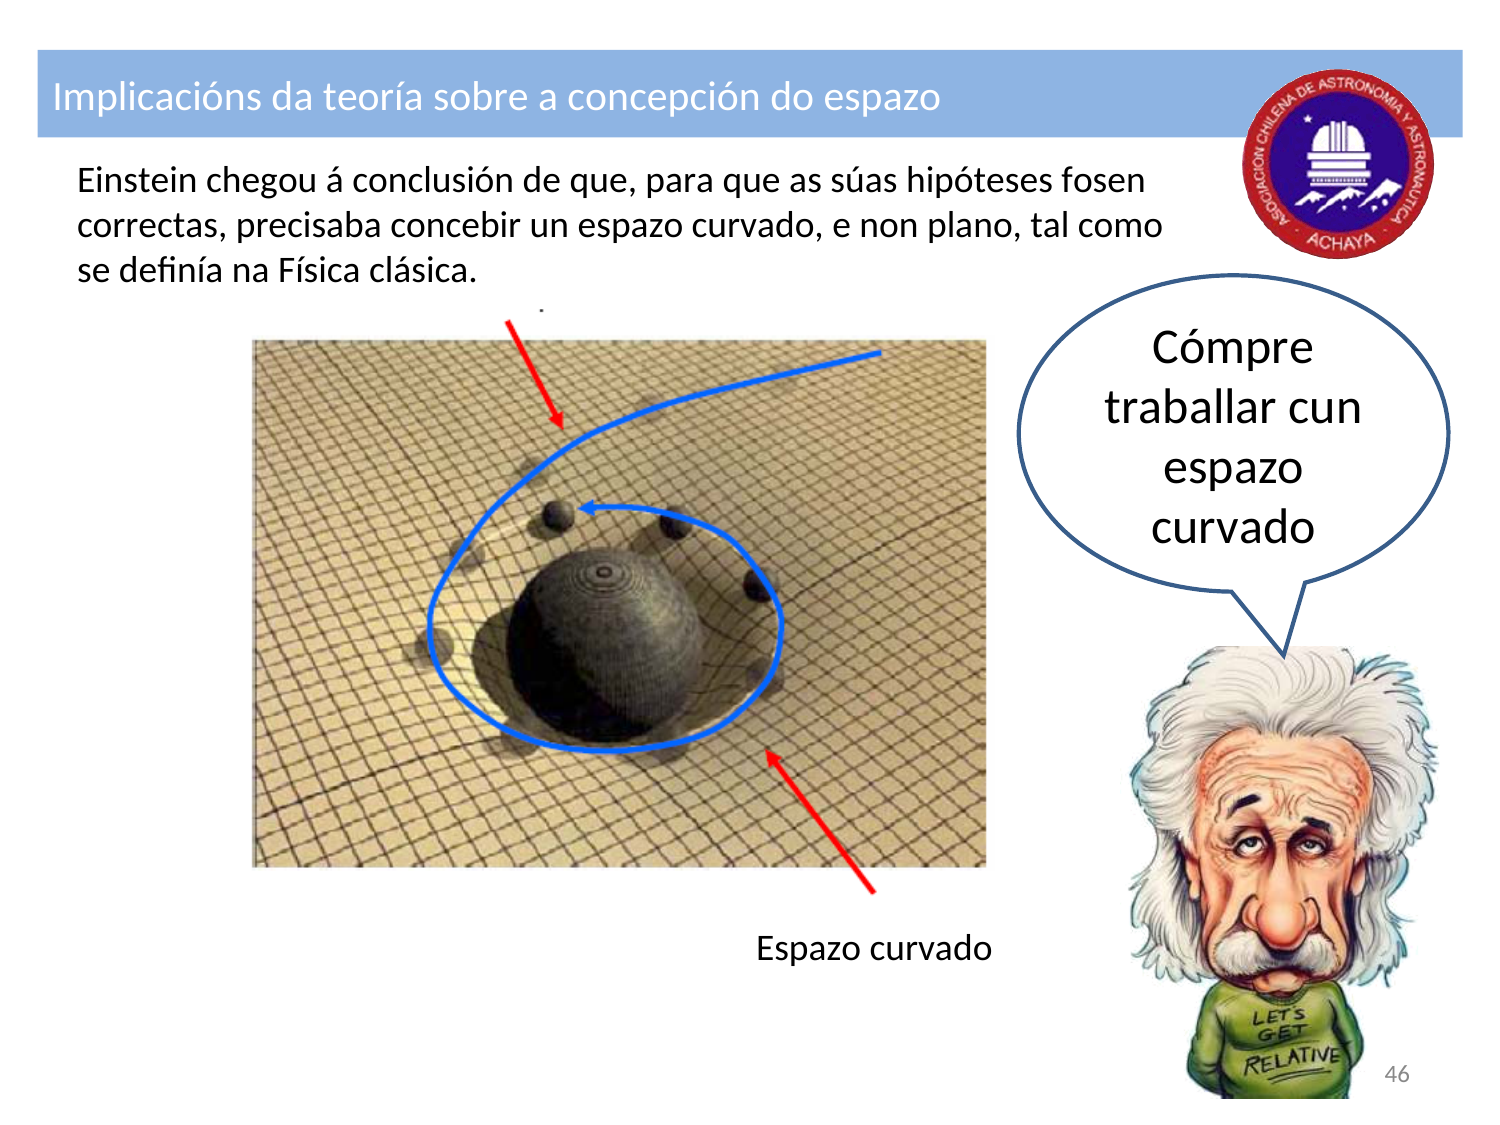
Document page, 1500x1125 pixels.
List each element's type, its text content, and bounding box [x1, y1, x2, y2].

text_box Einstein chegou á conclusión de que, para que as súas hipóteses fosen correctas, precisaba concebir un espazo curvado, e non plano, tal como se definía na Física clásica. [62, 147, 1180, 298]
text_box Cómpre traballar cun espazo curvado [1018, 275, 1449, 656]
picture [1120, 646, 1461, 1099]
text_box Implicacións da teoría sobre a concepción do espazo [37, 49, 1463, 138]
picture [1240, 67, 1436, 260]
text_box Espazo curvado [741, 915, 1008, 976]
text_box <número> [1074, 1042, 1426, 1103]
picture [232, 309, 1013, 896]
